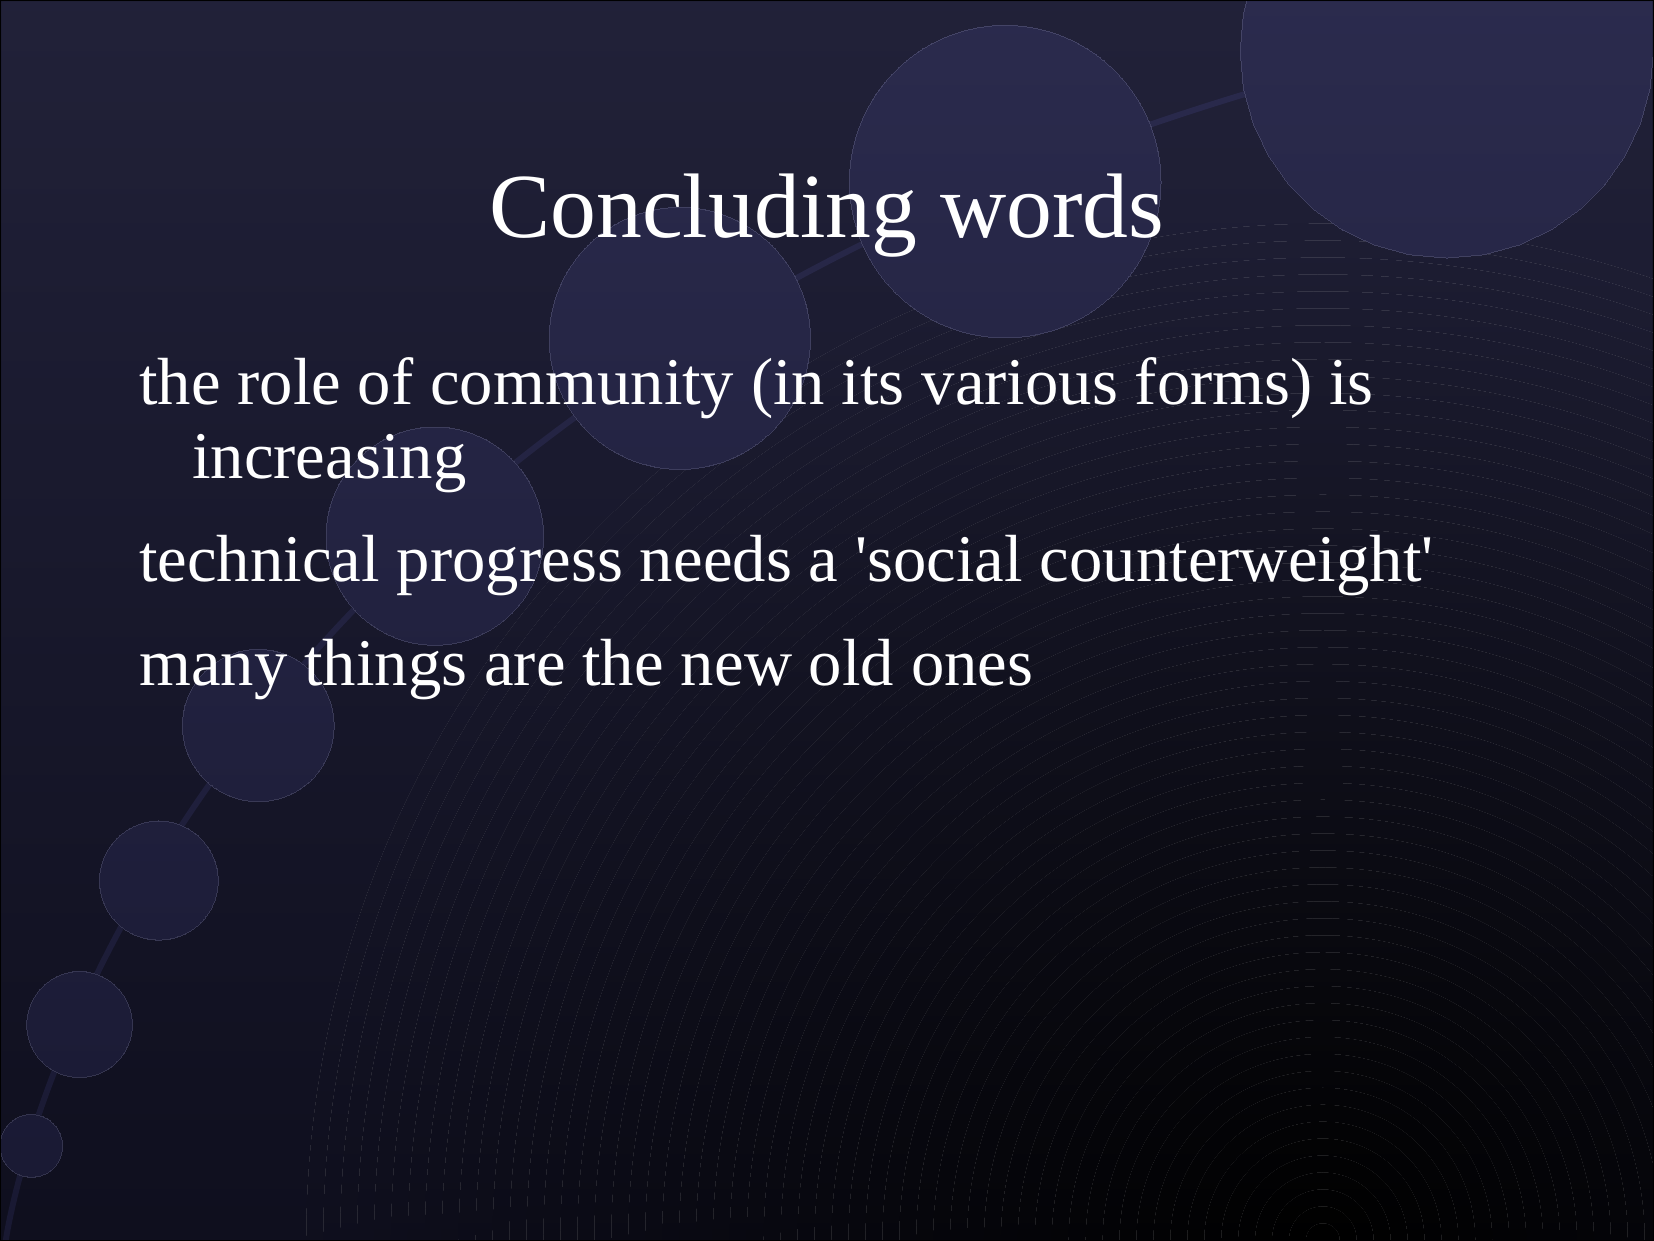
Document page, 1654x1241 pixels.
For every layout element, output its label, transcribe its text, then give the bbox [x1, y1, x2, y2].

title Concluding words [121, 102, 1534, 311]
list the role of community (in its various forms) is increasing technical progress needs a 'social counterweight' many things are the new old ones [121, 344, 1534, 1127]
